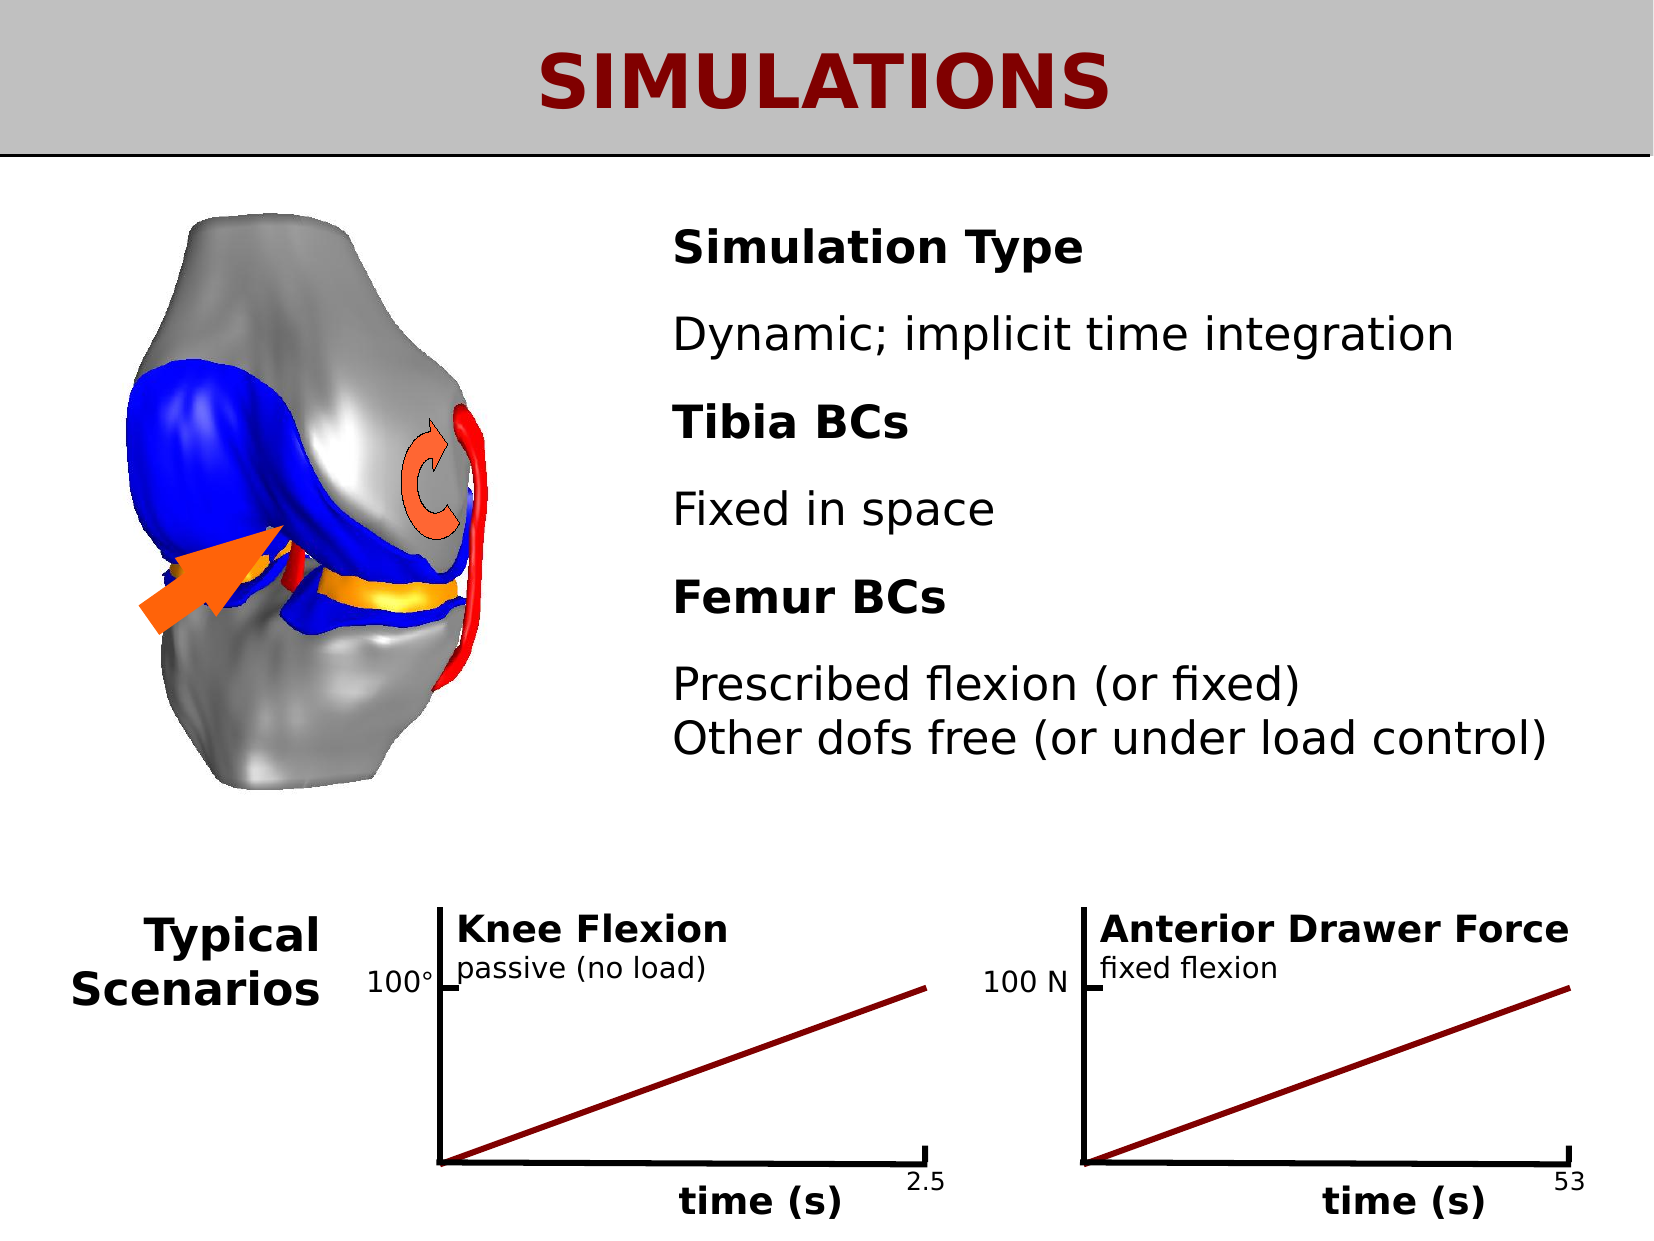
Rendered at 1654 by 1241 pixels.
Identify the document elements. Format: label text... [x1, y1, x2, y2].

text_box time (s) [663, 1172, 859, 1238]
text_box Anterior Drawer Force fixed flexion [1084, 900, 1601, 994]
picture [107, 199, 498, 806]
text_box Simulation Type Dynamic; implicit time integration Tibia BCs Fixed in space Femur BCs Prescribed flexion (or fixed) Other dofs free (or under load control) [657, 213, 1611, 773]
text_box SIMULATIONS [0, 31, 1651, 134]
text_box 2.5 [891, 1159, 961, 1204]
text_box [401, 418, 460, 540]
text_box 100° [351, 958, 449, 1008]
text_box 100 N [967, 958, 1085, 1008]
text_box time (s) [1307, 1172, 1503, 1238]
text_box Knee Flexion passive (no load) [441, 900, 853, 994]
text_box [0, 0, 1654, 156]
text_box 53 [1538, 1159, 1601, 1204]
text_box Typical Scenarios [19, 902, 336, 1024]
